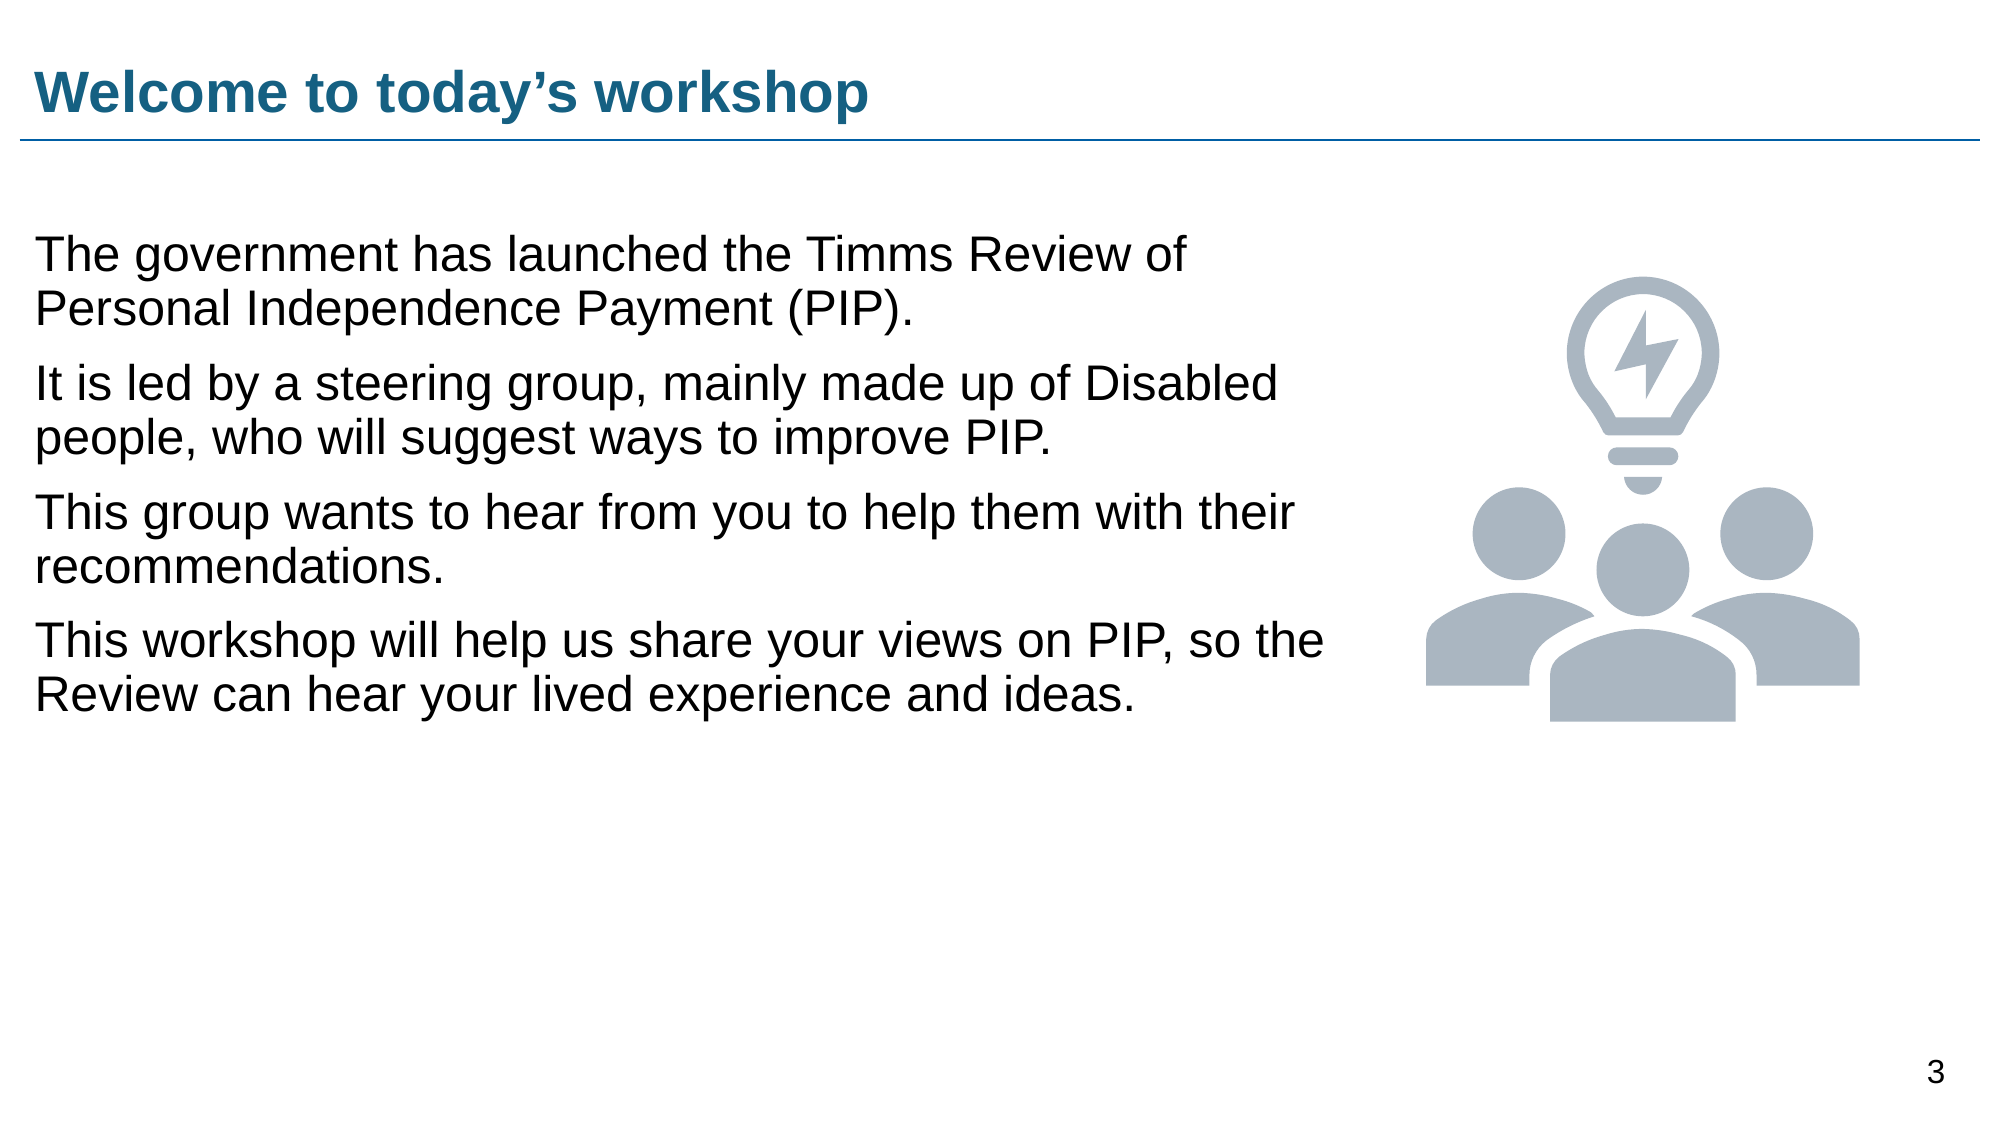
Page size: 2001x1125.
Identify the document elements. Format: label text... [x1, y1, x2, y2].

picture [1351, 211, 1931, 791]
list The government has launched the Timms Review of Personal Independence Payment (PIP). It is led by a steering group, mainly made up of Disabled people, who will suggest ways to improve PIP. This group wants to hear from you to help them with their recommendations. This workshop will help us share your views on PIP, so the Review can hear your lived experience and ideas. [19, 140, 1371, 1043]
text_box [1911, 1042, 1983, 1103]
title Welcome to today’s workshop [19, 47, 1981, 141]
